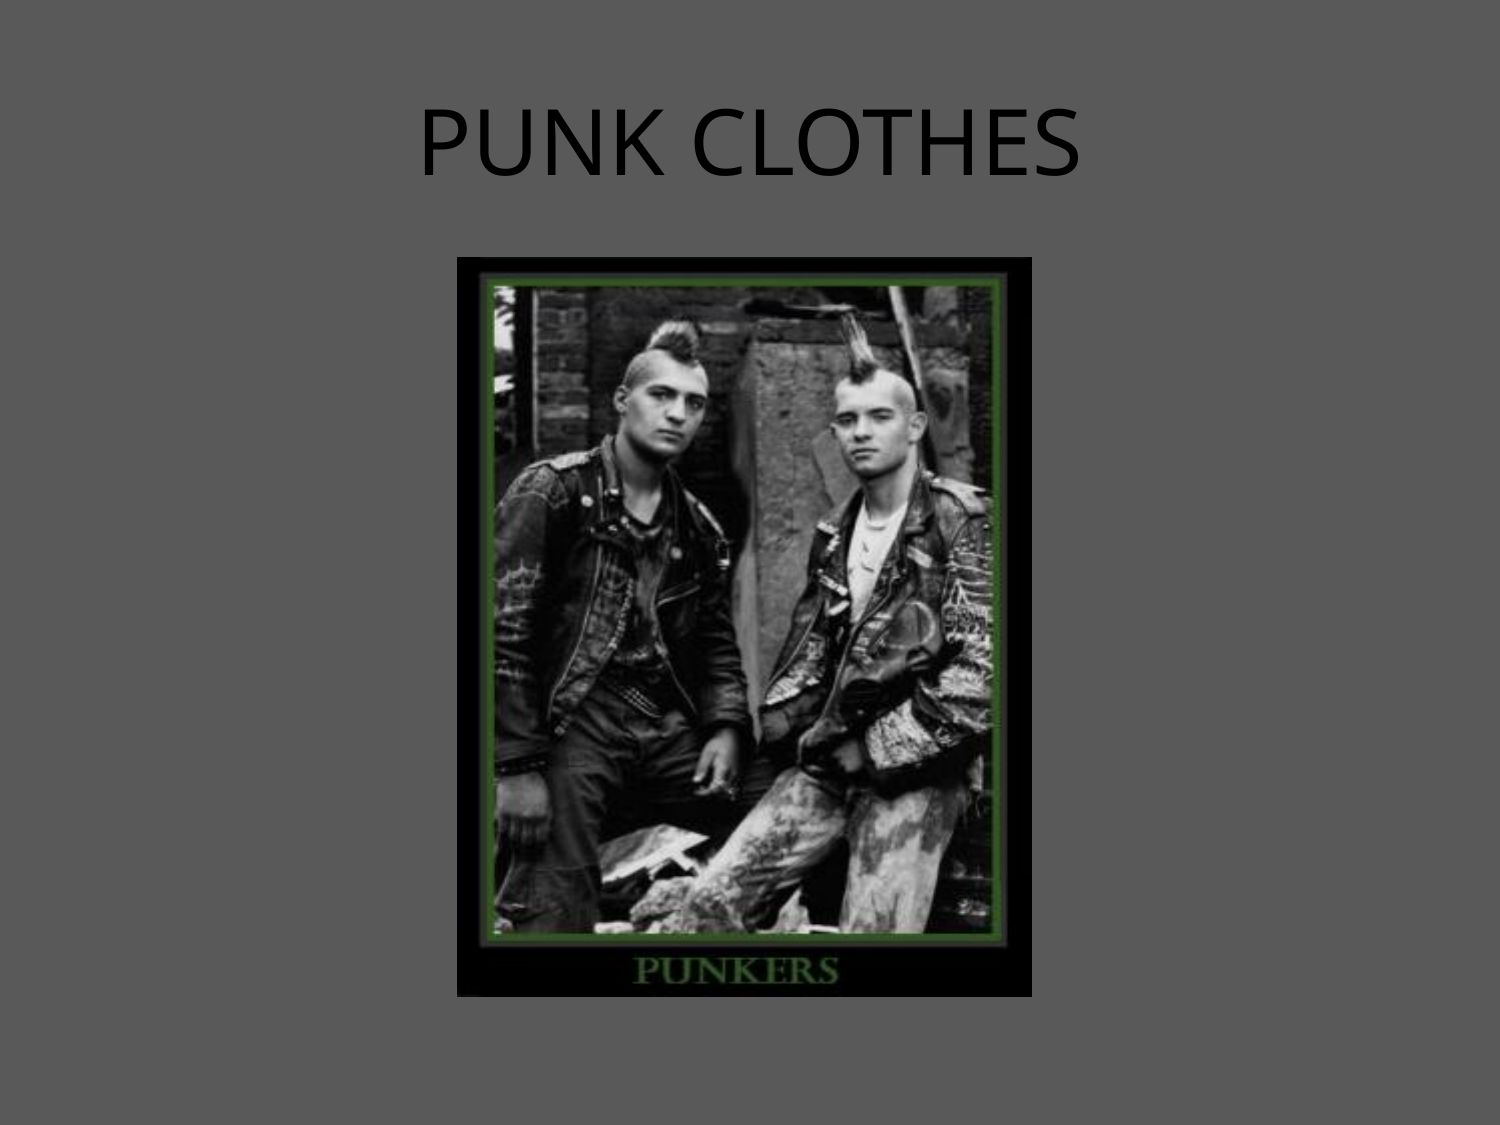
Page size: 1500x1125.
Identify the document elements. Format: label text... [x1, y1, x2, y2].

picture [457, 257, 1032, 997]
title PUNK CLOTHES [75, 45, 1425, 233]
